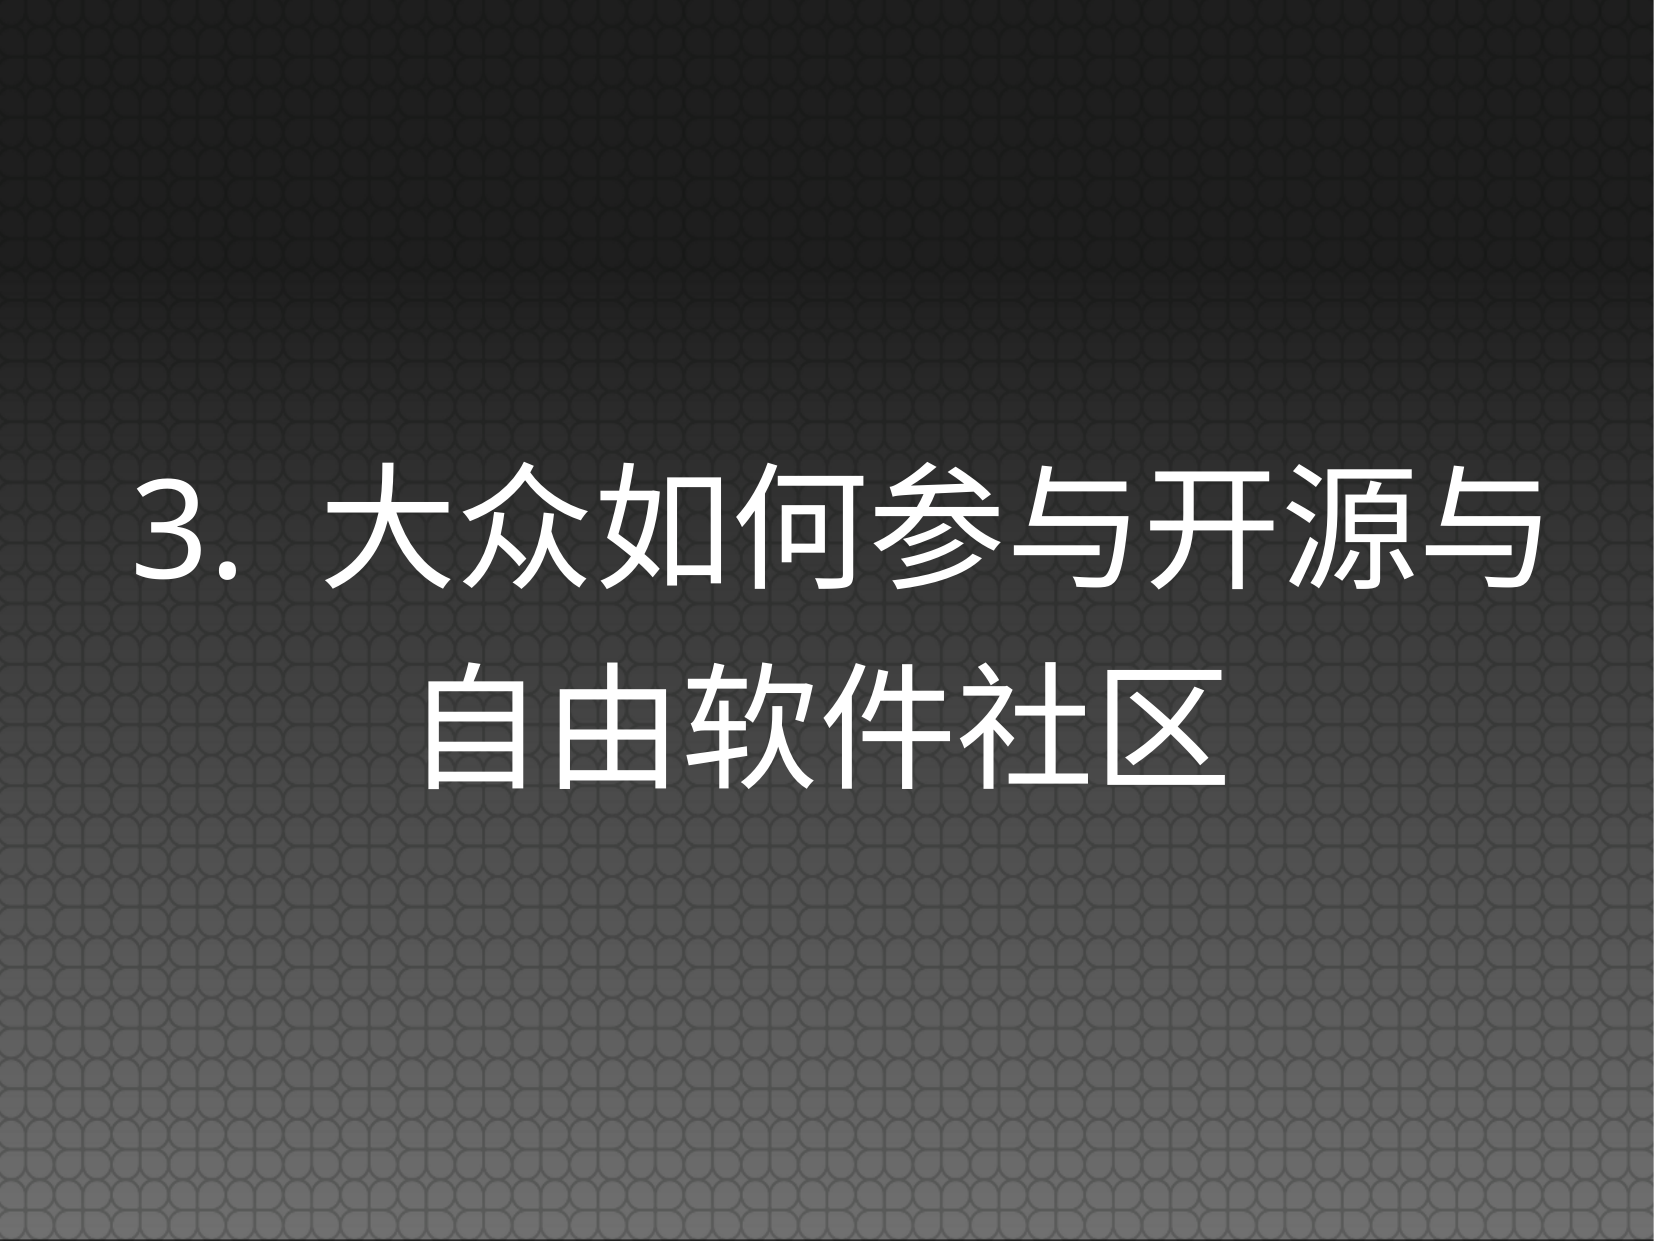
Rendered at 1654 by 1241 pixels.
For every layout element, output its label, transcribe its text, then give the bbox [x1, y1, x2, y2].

title 3. 大众如何参与开源与自由软件社区 [75, 415, 1564, 823]
picture [0, 0, 1654, 1241]
